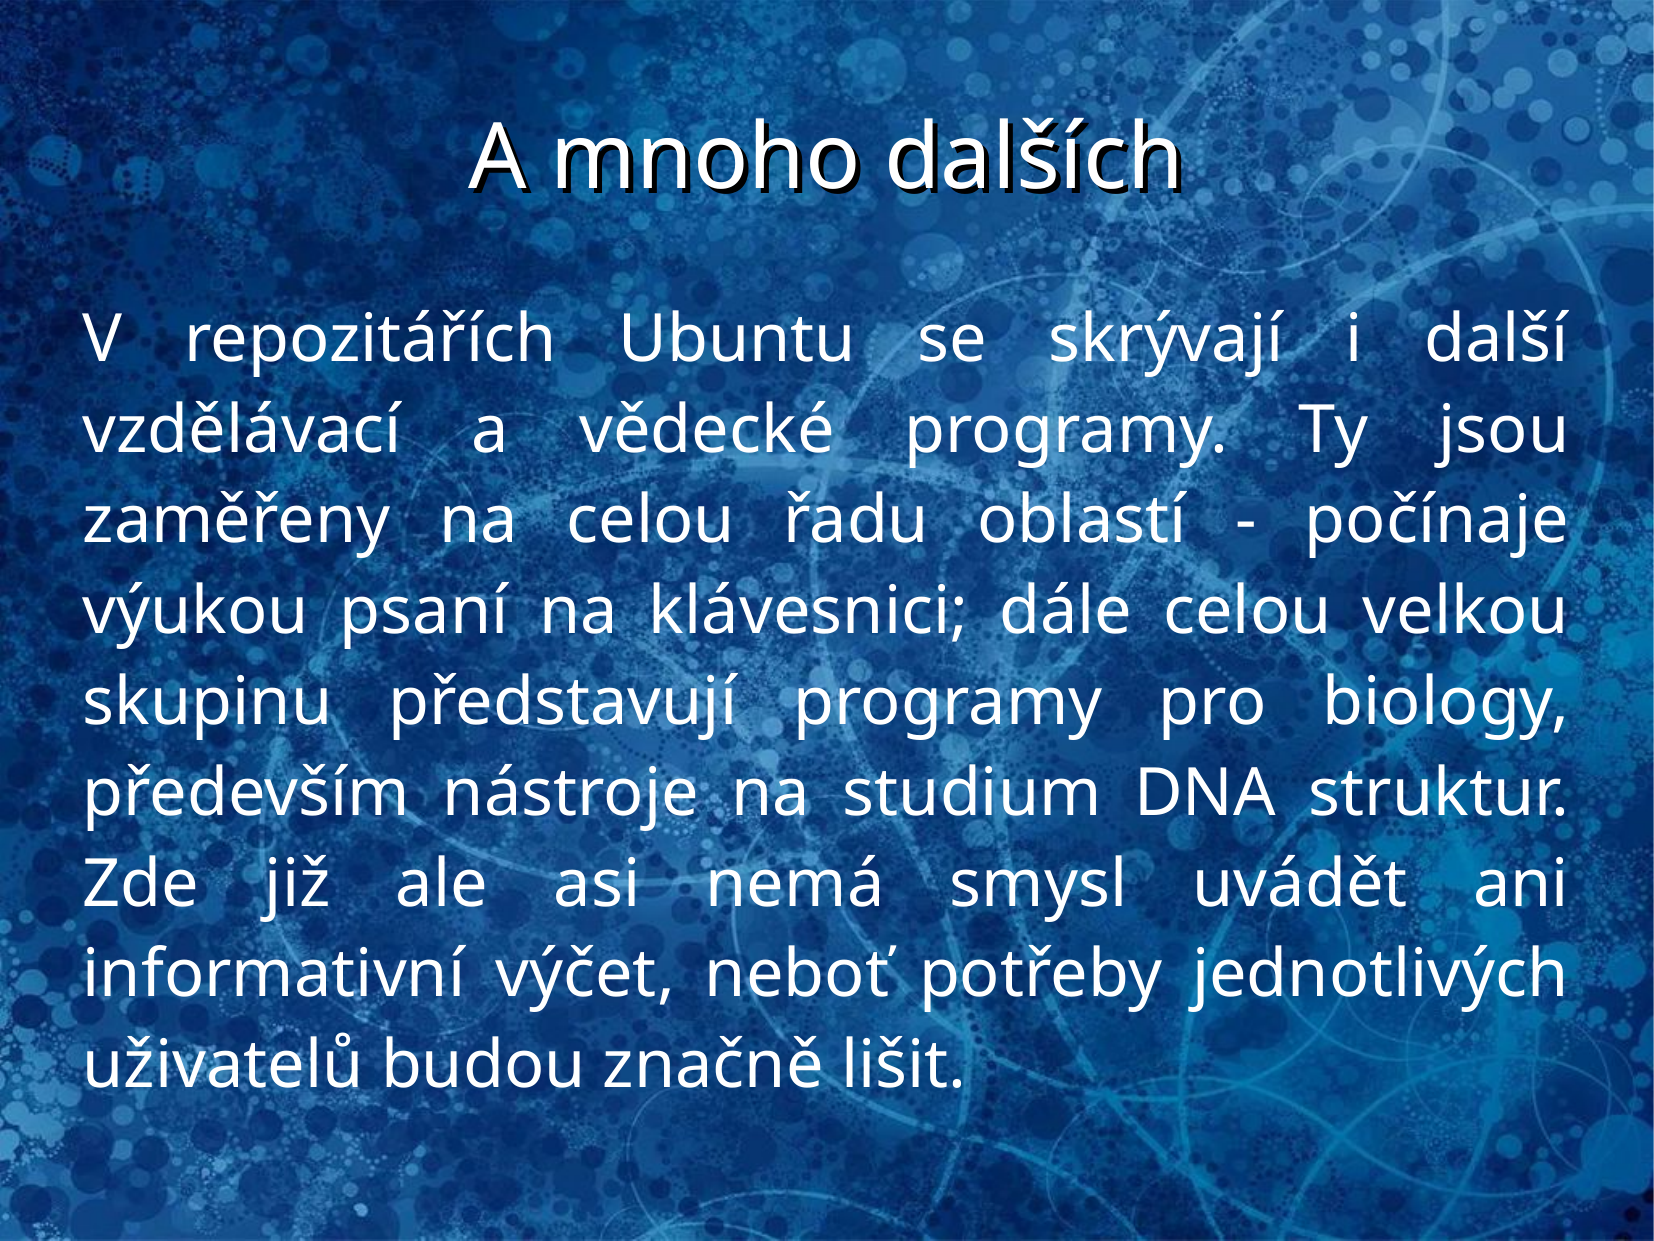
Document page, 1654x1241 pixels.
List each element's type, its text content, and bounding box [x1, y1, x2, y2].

title A mnoho dalších [82, 49, 1571, 257]
list V repozitářích Ubuntu se skrývají i další vzdělávací a vědecké programy. Ty jsou zaměřeny na celou řadu oblastí - počínaje výukou psaní na klávesnici; dále celou velkou skupinu představují programy pro biology, především nástroje na studium DNA struktur. Zde již ale asi nemá smysl uvádět ani informativní výčet, neboť potřeby jednotlivých uživatelů budou značně lišit. [82, 290, 1571, 1101]
picture [0, 0, 1654, 1241]
